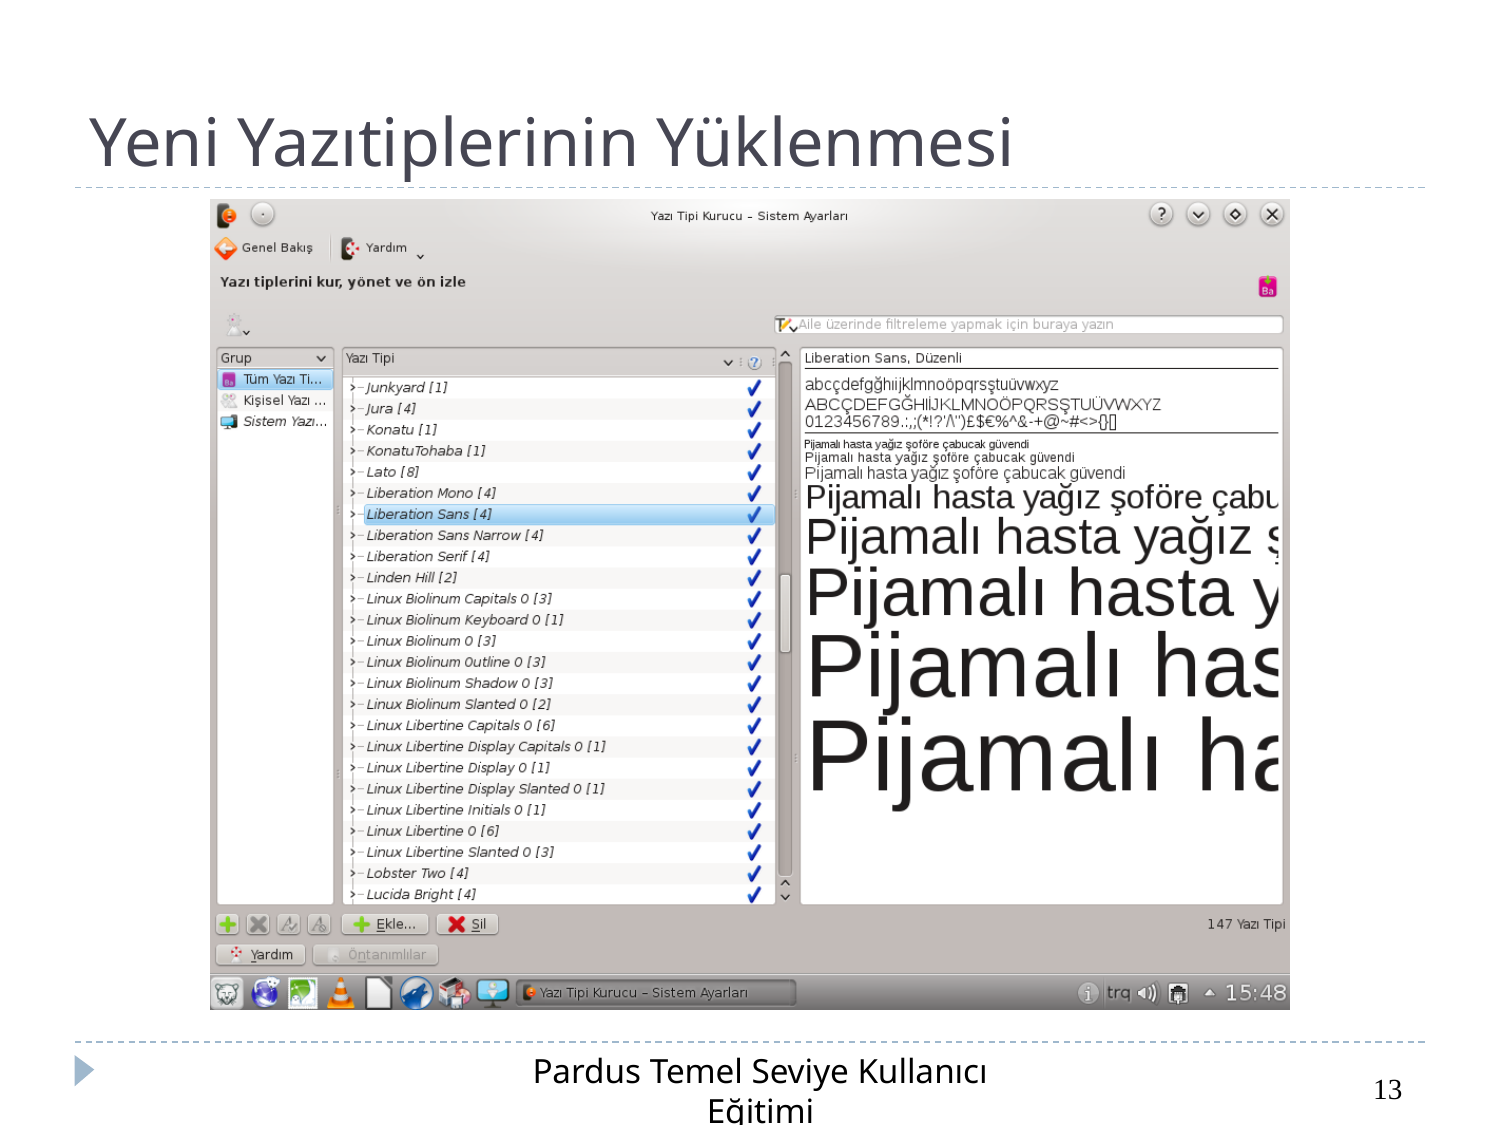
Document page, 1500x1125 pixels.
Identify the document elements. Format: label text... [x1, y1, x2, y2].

title Yeni Yazıtiplerinin Yüklenmesi [75, 24, 1425, 188]
picture [210, 199, 1290, 1010]
